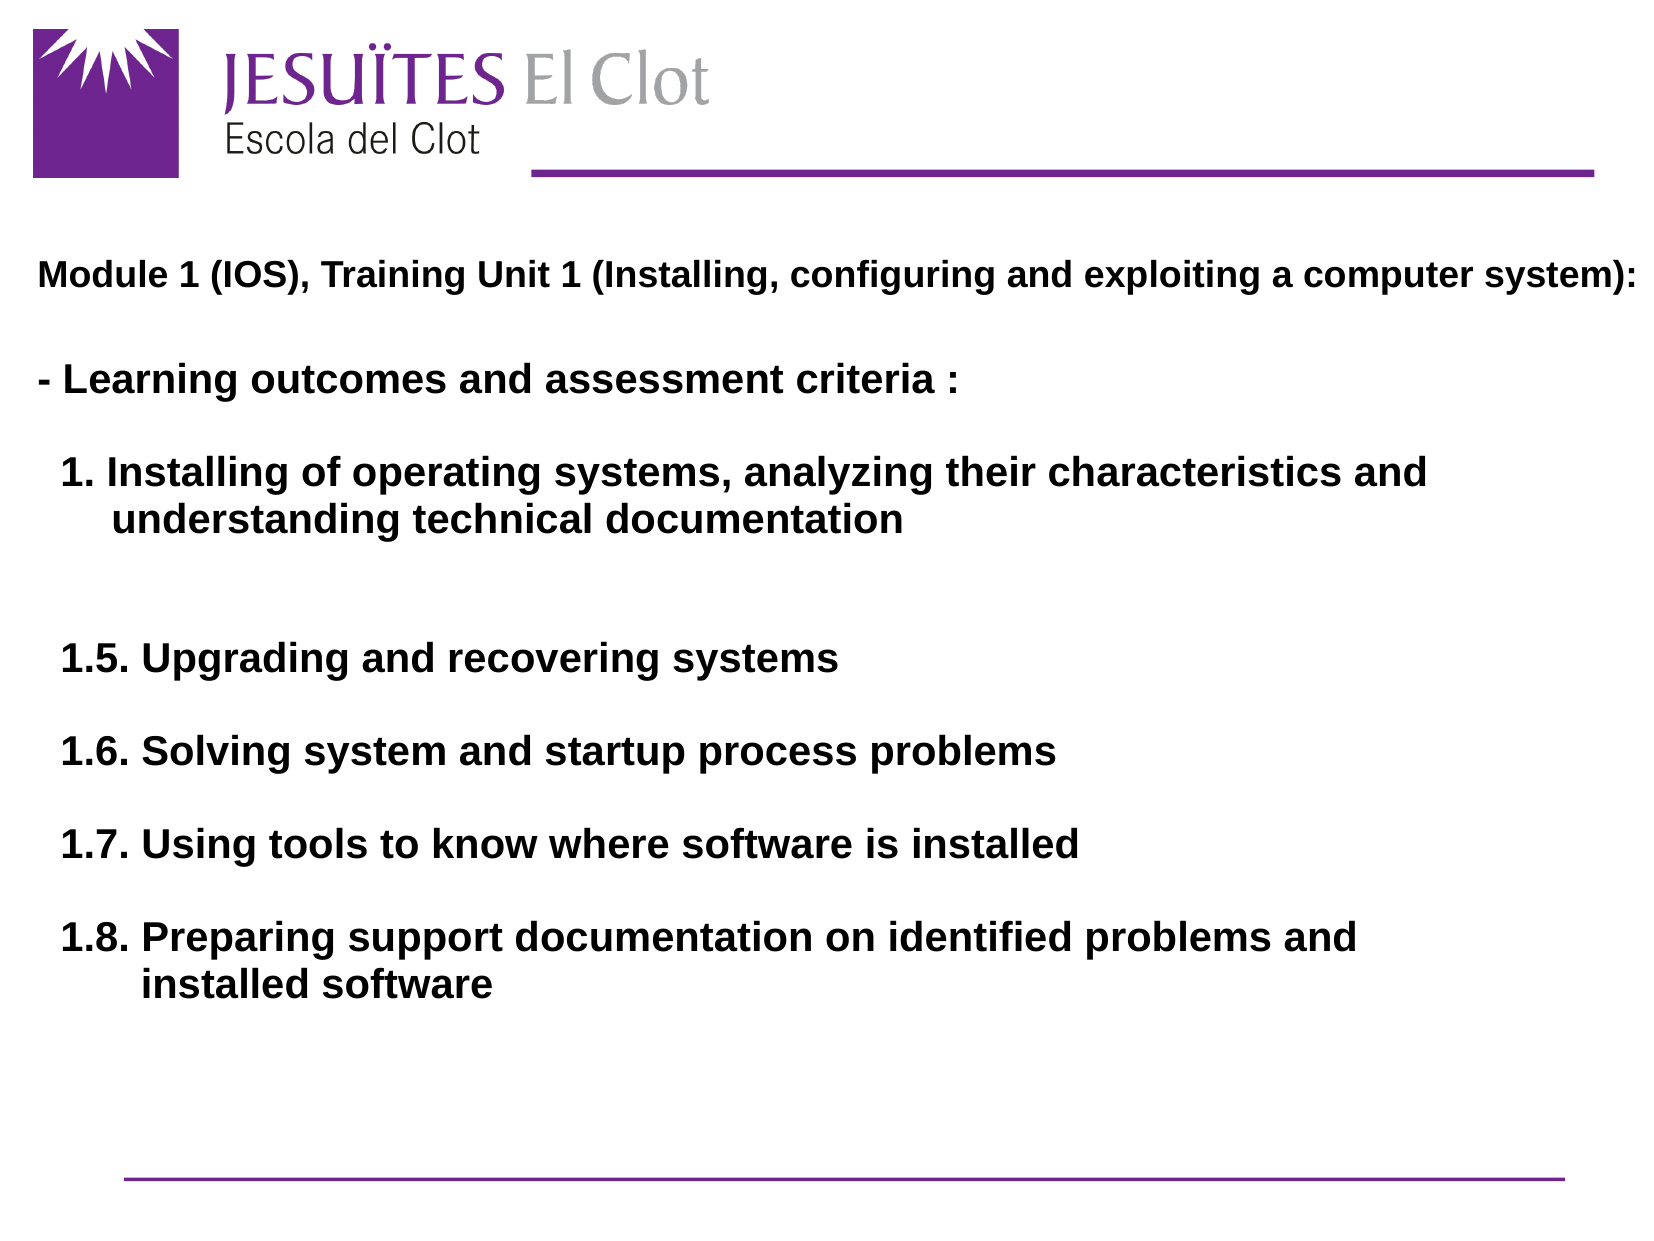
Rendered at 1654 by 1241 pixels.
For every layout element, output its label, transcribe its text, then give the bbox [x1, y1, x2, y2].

text_box [709, 169, 1595, 178]
picture [33, 29, 709, 178]
text_box [124, 1177, 1565, 1182]
text_box Module 1 (IOS), Training Unit 1 (Installing, configuring and exploiting a computer system): - Learning outcomes and assessment criteria : 1. Installing of operating systems, analyzing their characteristics and understanding technical documentation 1.5. Upgrading and recovering systems 1.6. Solving system and startup process problems 1.7. Using tools to know where software is installed 1.8. Preparing support documentation on identified problems and installed software [22, 246, 1654, 1061]
